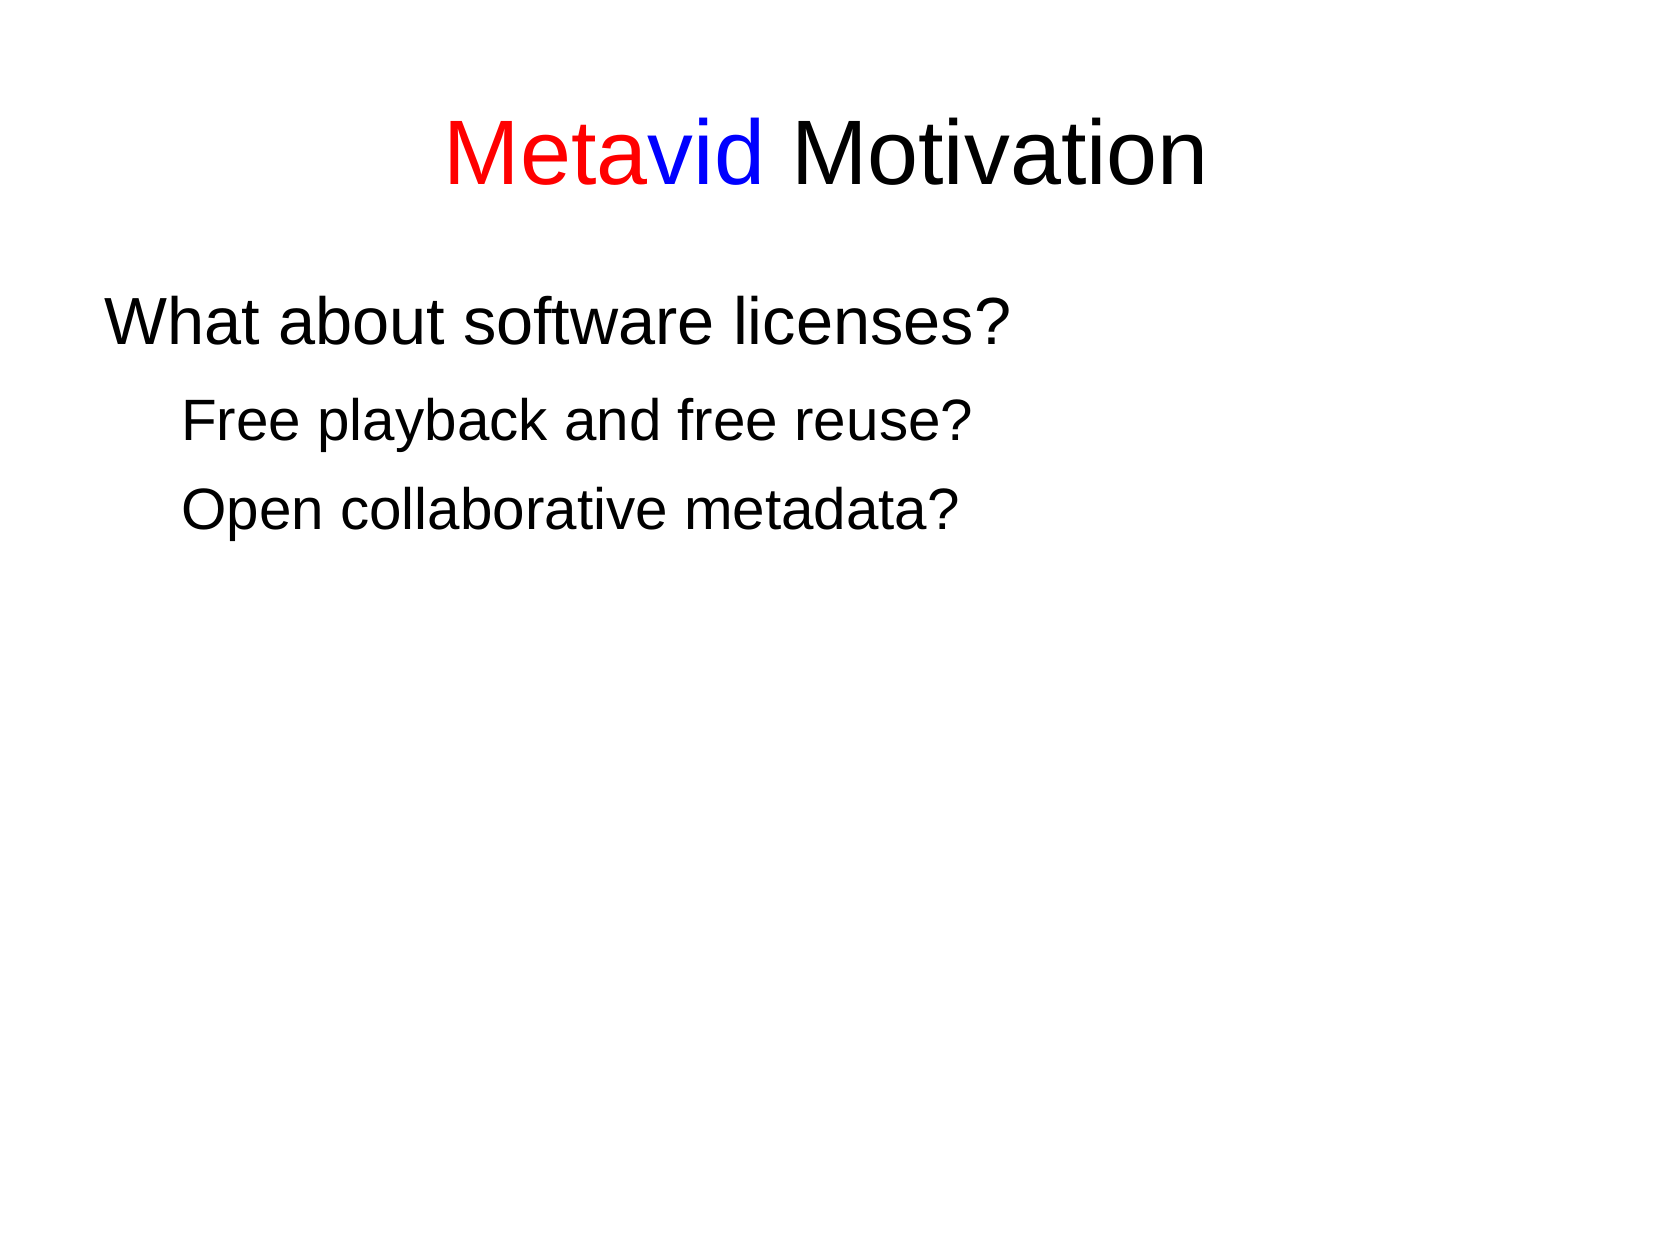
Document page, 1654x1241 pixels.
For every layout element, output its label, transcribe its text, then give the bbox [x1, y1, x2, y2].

list What about software licenses? Free playback and free reuse? Open collaborative metadata? [86, 283, 1576, 1088]
title Metavid Motivation [82, 56, 1571, 250]
